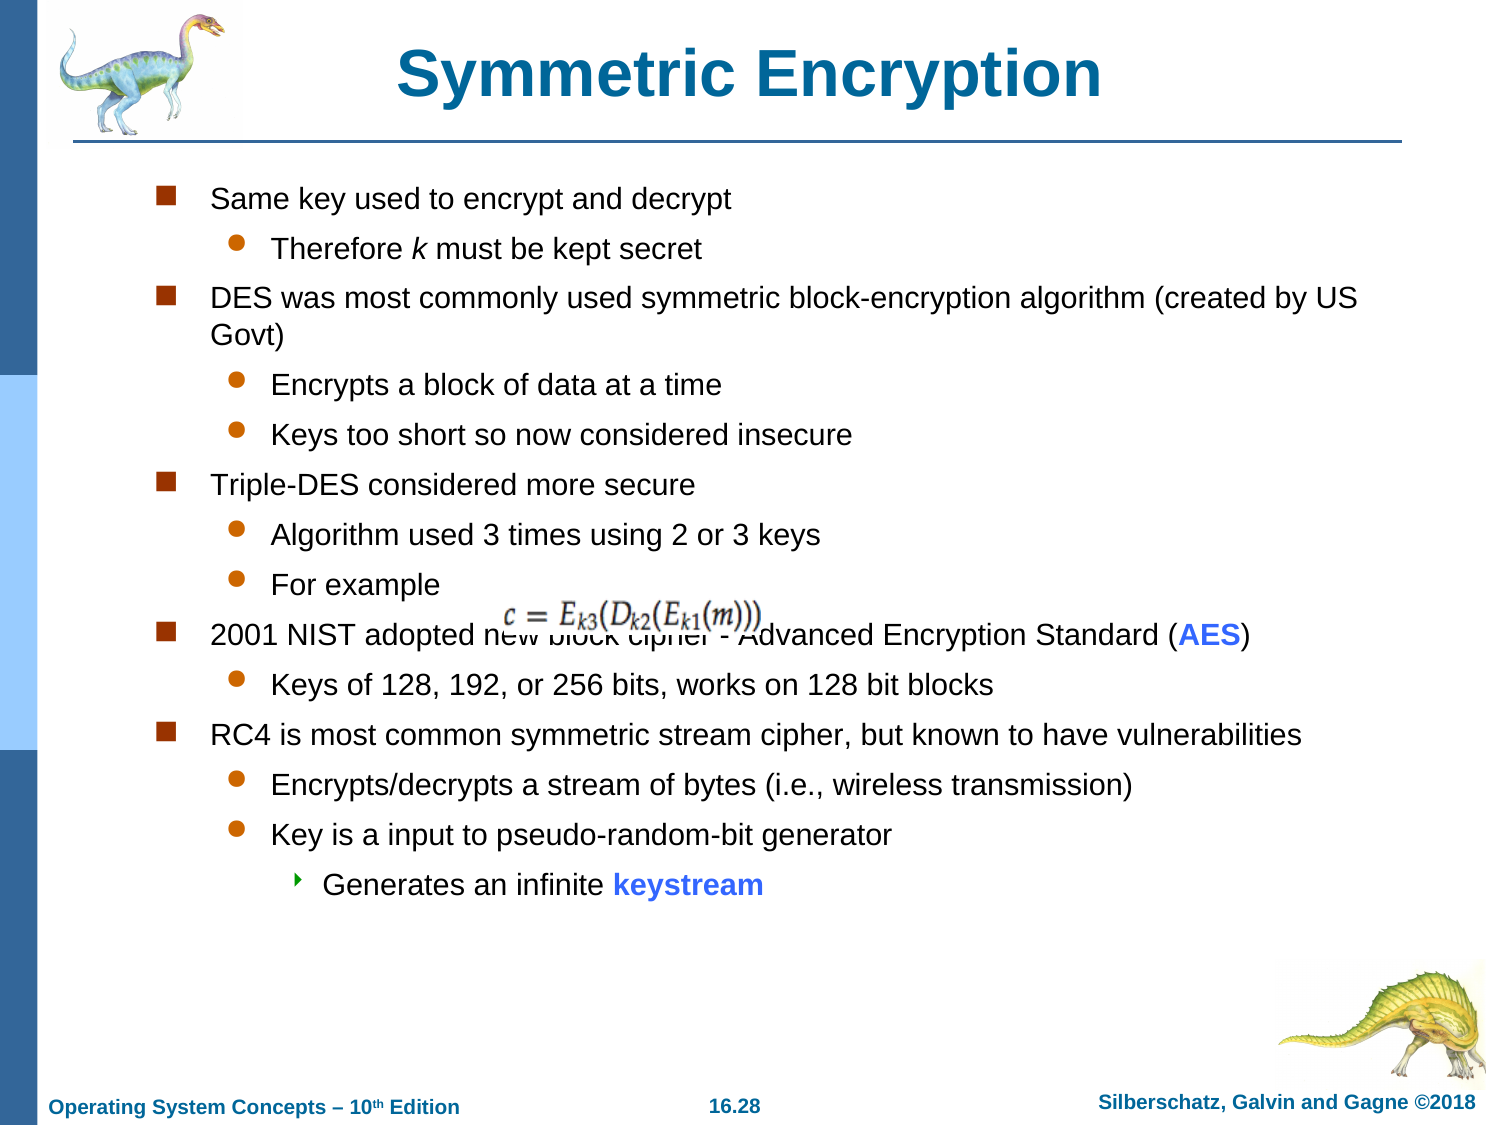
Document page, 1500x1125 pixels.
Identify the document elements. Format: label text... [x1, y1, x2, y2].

list Same key used to encrypt and decrypt Therefore k must be kept secret DES was most commonly used symmetric block-encryption algorithm (created by US Govt) Encrypts a block of data at a time Keys too short so now considered insecure Triple-DES considered more secure Algorithm used 3 times using 2 or 3 keys For example 2001 NIST adopted new block cipher - Advanced Encryption Standard (AES) Keys of 128, 192, or 256 bits, works on 128 bit blocks RC4 is most common symmetric stream cipher, but known to have vulnerabilities Encrypts/decrypts a stream of bytes (i.e., wireless transmission) Key is a input to pseudo-random-bit generator Generates an infinite keystream [143, 171, 1406, 915]
picture [1275, 959, 1486, 1090]
picture [46, 0, 243, 149]
picture [504, 591, 761, 635]
title Symmetric Encryption [75, 23, 1426, 118]
picture [1415, 1094, 1423, 1099]
